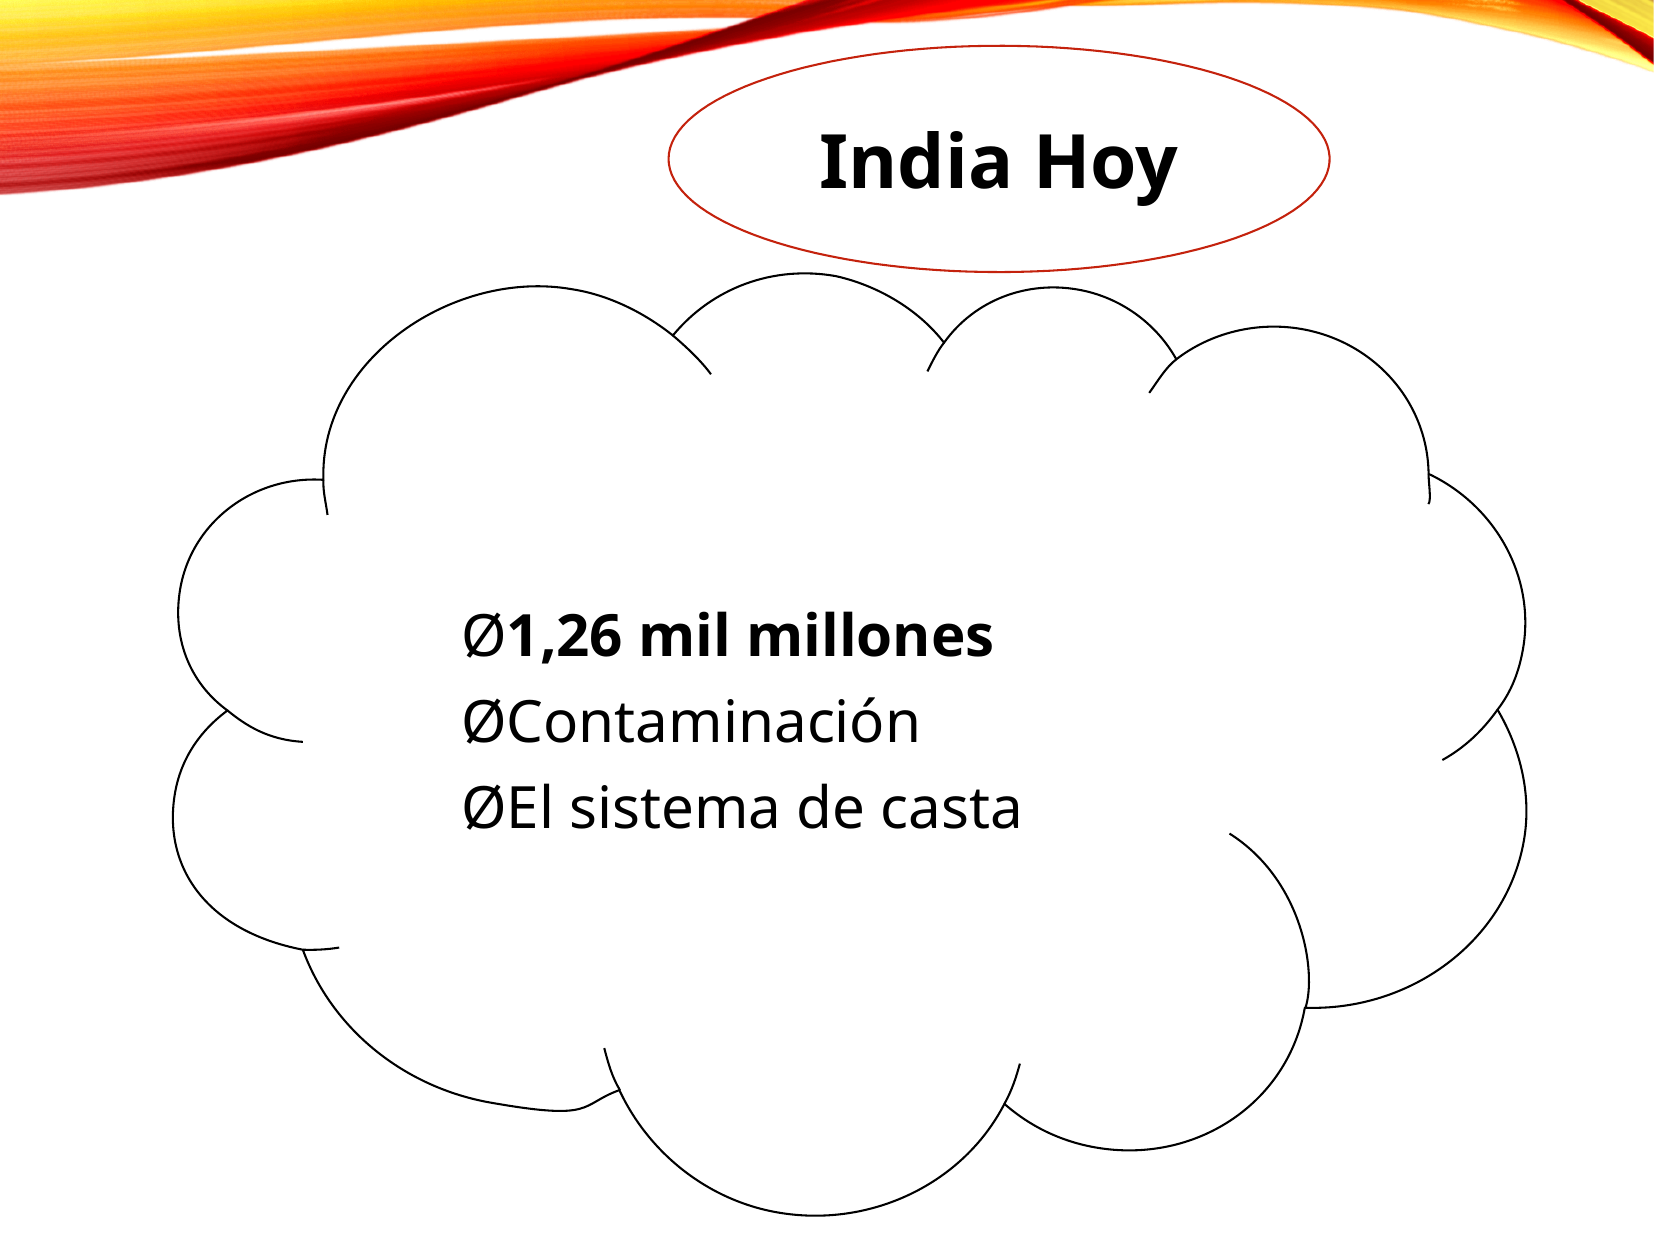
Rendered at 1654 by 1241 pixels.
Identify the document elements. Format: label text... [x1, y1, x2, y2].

text_box [172, 273, 1527, 1216]
list 1,26 mil millones Contaminación El sistema de casta [446, 515, 1250, 908]
text_box India Hoy [668, 45, 1330, 273]
